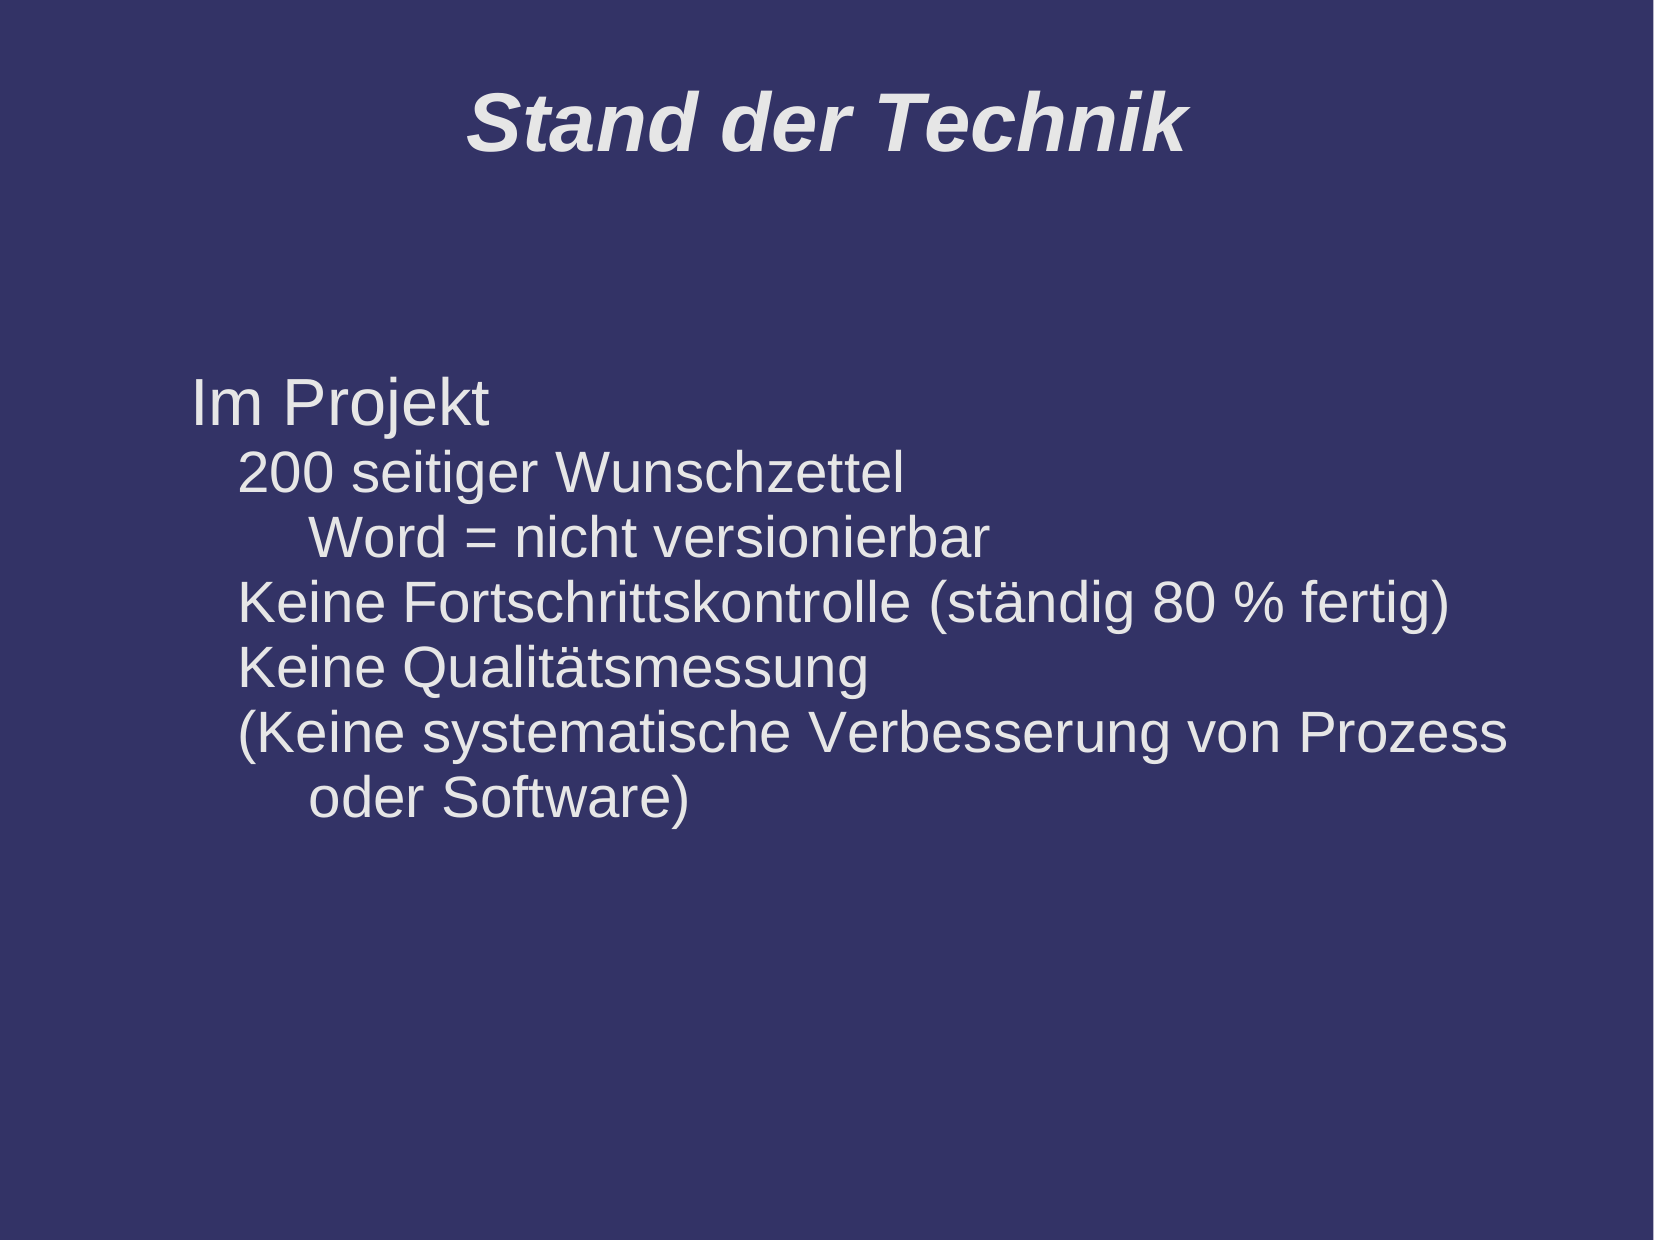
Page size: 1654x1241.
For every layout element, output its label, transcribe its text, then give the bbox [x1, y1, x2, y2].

title Stand der Technik [121, 19, 1534, 227]
list Im Projekt 200 seitiger Wunschzettel Word = nicht versionierbar Keine Fortschrittskontrolle (ständig 80 % fertig) Keine Qualitätsmessung (Keine systematische Verbesserung von Prozess oder Software) [178, 364, 1570, 1147]
